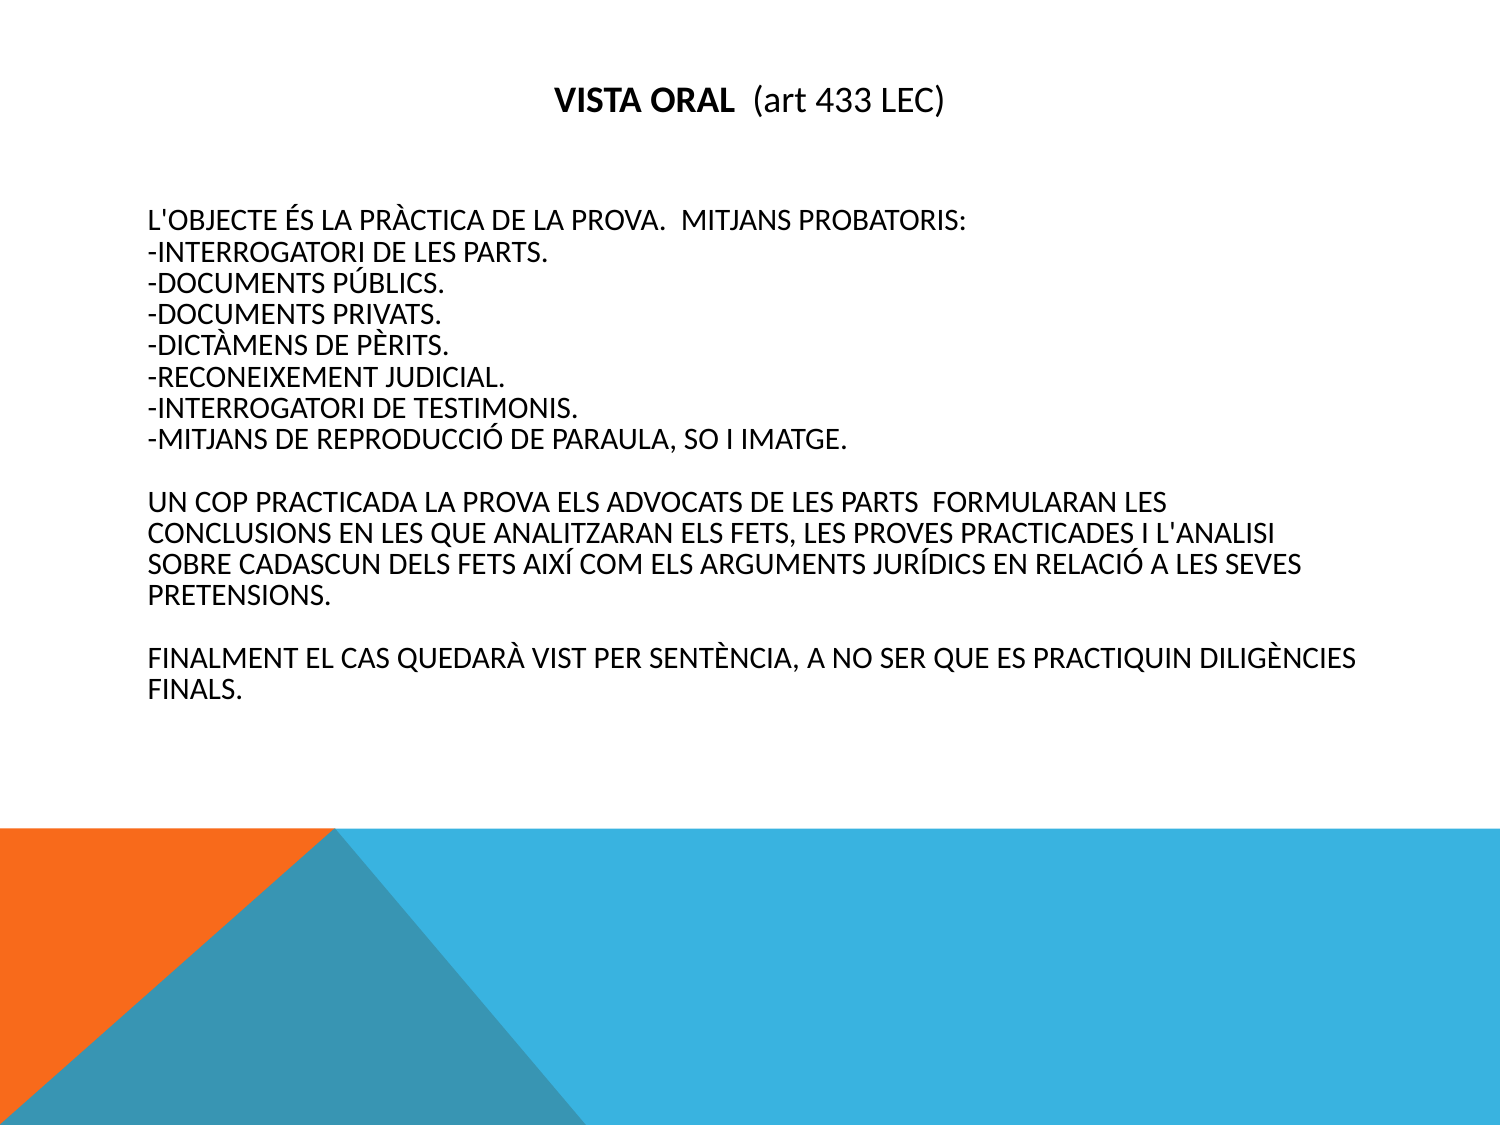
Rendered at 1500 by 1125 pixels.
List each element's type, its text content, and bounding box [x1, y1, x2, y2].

title L'OBJECTE ÉS LA PRÀCTICA DE LA PROVA. MITJANS PROBATORIS: -INTERROGATORI DE LES PARTS. -DOCUMENTS PÚBLICS. -DOCUMENTS PRIVATS. -DICTÀMENS DE PÈRITS. -RECONEIXEMENT JUDICIAL. -INTERROGATORI DE TESTIMONIS. -MITJANS DE REPRODUCCIÓ DE PARAULA, SO I IMATGE. UN COP PRACTICADA LA PROVA ELS ADVOCATS DE LES PARTS FORMULARAN LES CONCLUSIONS EN LES QUE ANALITZARAN ELS FETS, LES PROVES PRACTICADES I L'ANALISI SOBRE CADASCUN DELS FETS AIXÍ COM ELS ARGUMENTS JURÍDICS EN RELACIÓ A LES SEVES PRETENSIONS. FINALMENT EL CAS QUEDARÀ VIST PER SENTÈNCIA, A NO SER QUE ES PRACTIQUIN DILIGÈNCIES FINALS. [147, 147, 1359, 799]
title VISTA ORAL (art 433 LEC) [254, 66, 1246, 141]
